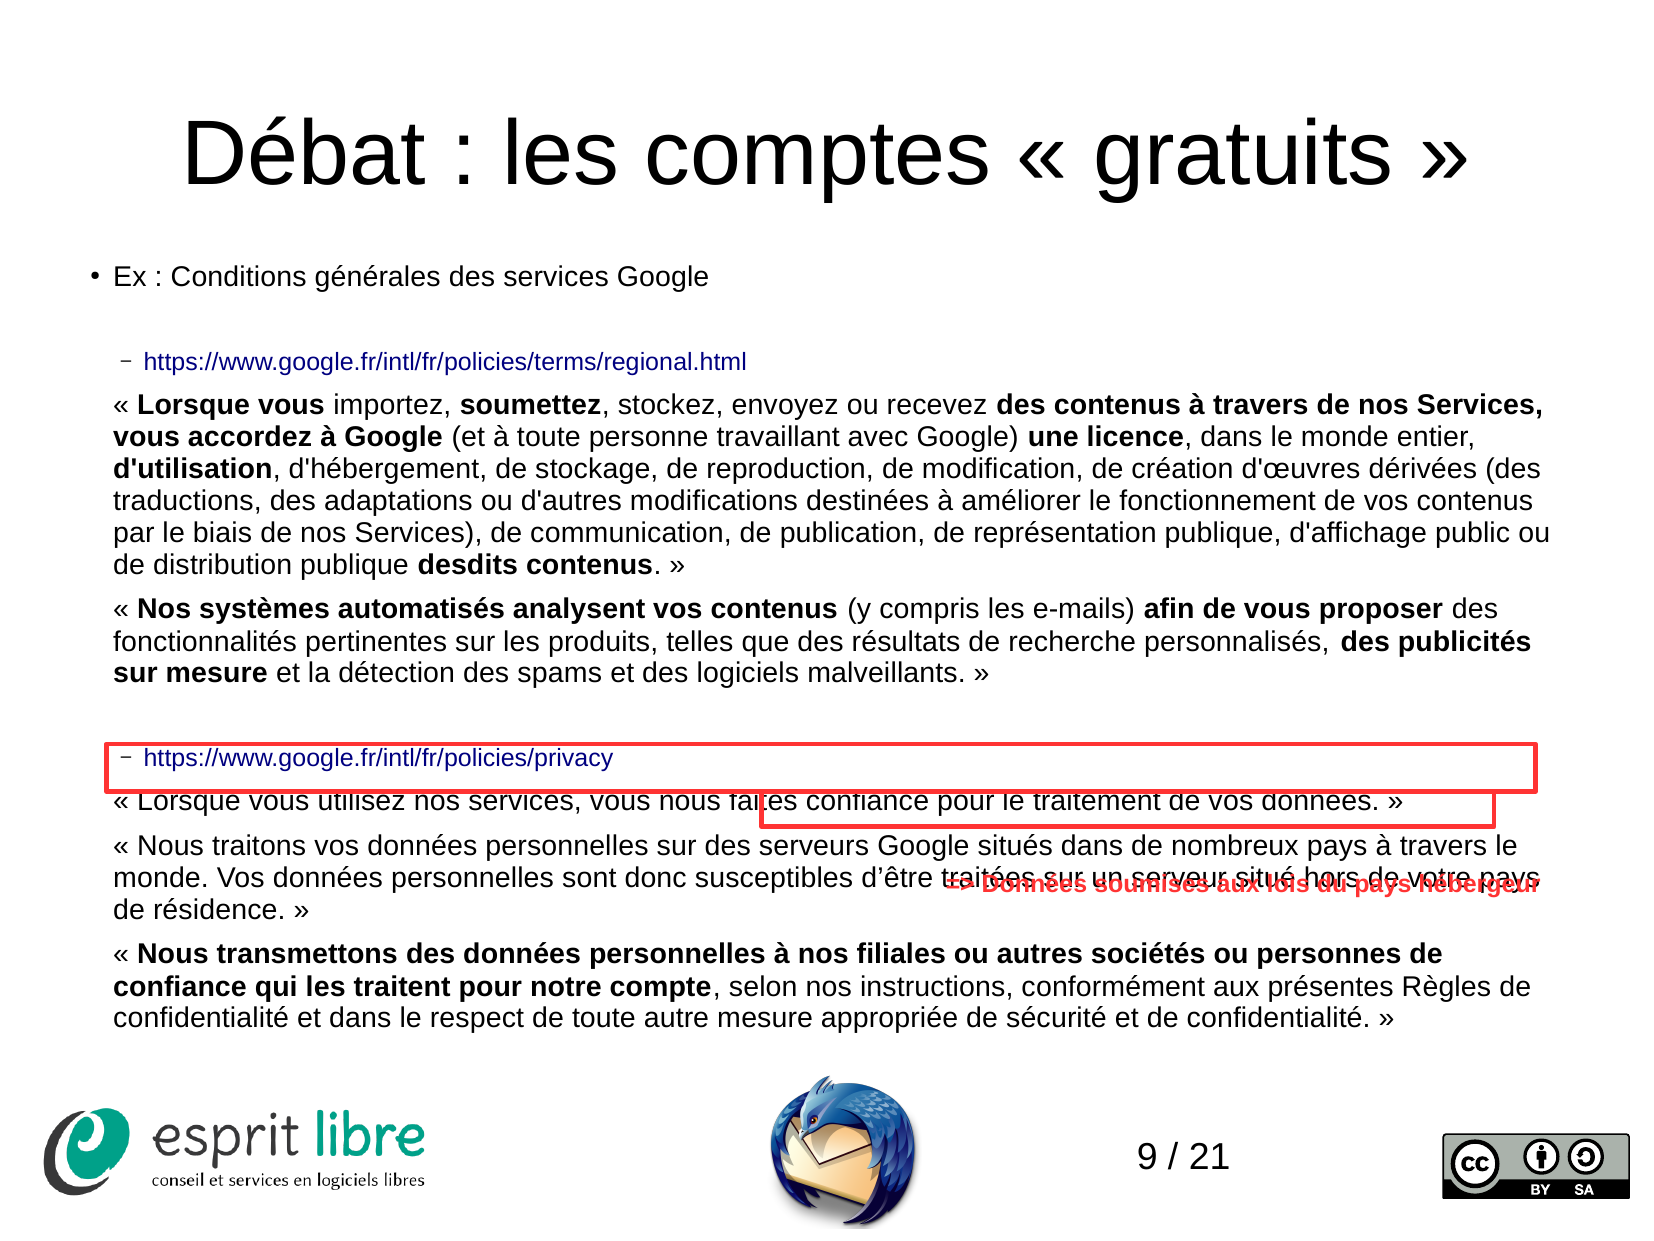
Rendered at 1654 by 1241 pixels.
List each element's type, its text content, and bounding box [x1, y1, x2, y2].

picture [767, 1074, 922, 1229]
list Ex : Conditions générales des services Google https://www.google.fr/intl/fr/policies/terms/regional.html « Lorsque vous importez, soumettez, stockez, envoyez ou recevez des contenus à travers de nos Services, vous accordez à Google (et à toute personne travaillant avec Google) une licence, dans le monde entier, d'utilisation, d'hébergement, de stockage, de reproduction, de modification, de création d'œuvres dérivées (des traductions, des adaptations ou d'autres modifications destinées à améliorer le fonctionnement de vos contenus par le biais de nos Services), de communication, de publication, de représentation publique, d'affichage public ou de distribution publique desdits contenus. » « Nos systèmes automatisés analysent vos contenus (y compris les e-mails) afin de vous proposer des fonctionnalités pertinentes sur les produits, telles que des résultats de recherche personnalisés, des publicités sur mesure et la détection des spams et des logiciels malveillants. » https://www.google.fr/intl/fr/policies/privacy « Lorsque vous utilisez nos services, vous nous faites confiance pour le traitement de vos données. » « Nous traitons vos données personnelles sur des serveurs Google situés dans de nombreux pays à travers le monde. Vos données personnelles sont donc susceptibles d’être traitées sur un serveur situé hors de votre pays de résidence. » « Nous transmettons des données personnelles à nos filiales ou autres sociétés ou personnes de confiance qui les traitent pour notre compte, selon nos instructions, conformément aux présentes Règles de confidentialité et dans le respect de toute autre mesure appropriée de sécurité et de confidentialité. » [82, 260, 1571, 1046]
picture [0, 1009, 480, 1241]
text_box => Données soumises aux lois du pays hébergeur [931, 862, 1625, 906]
title Débat : les comptes « gratuits » [82, 49, 1571, 257]
